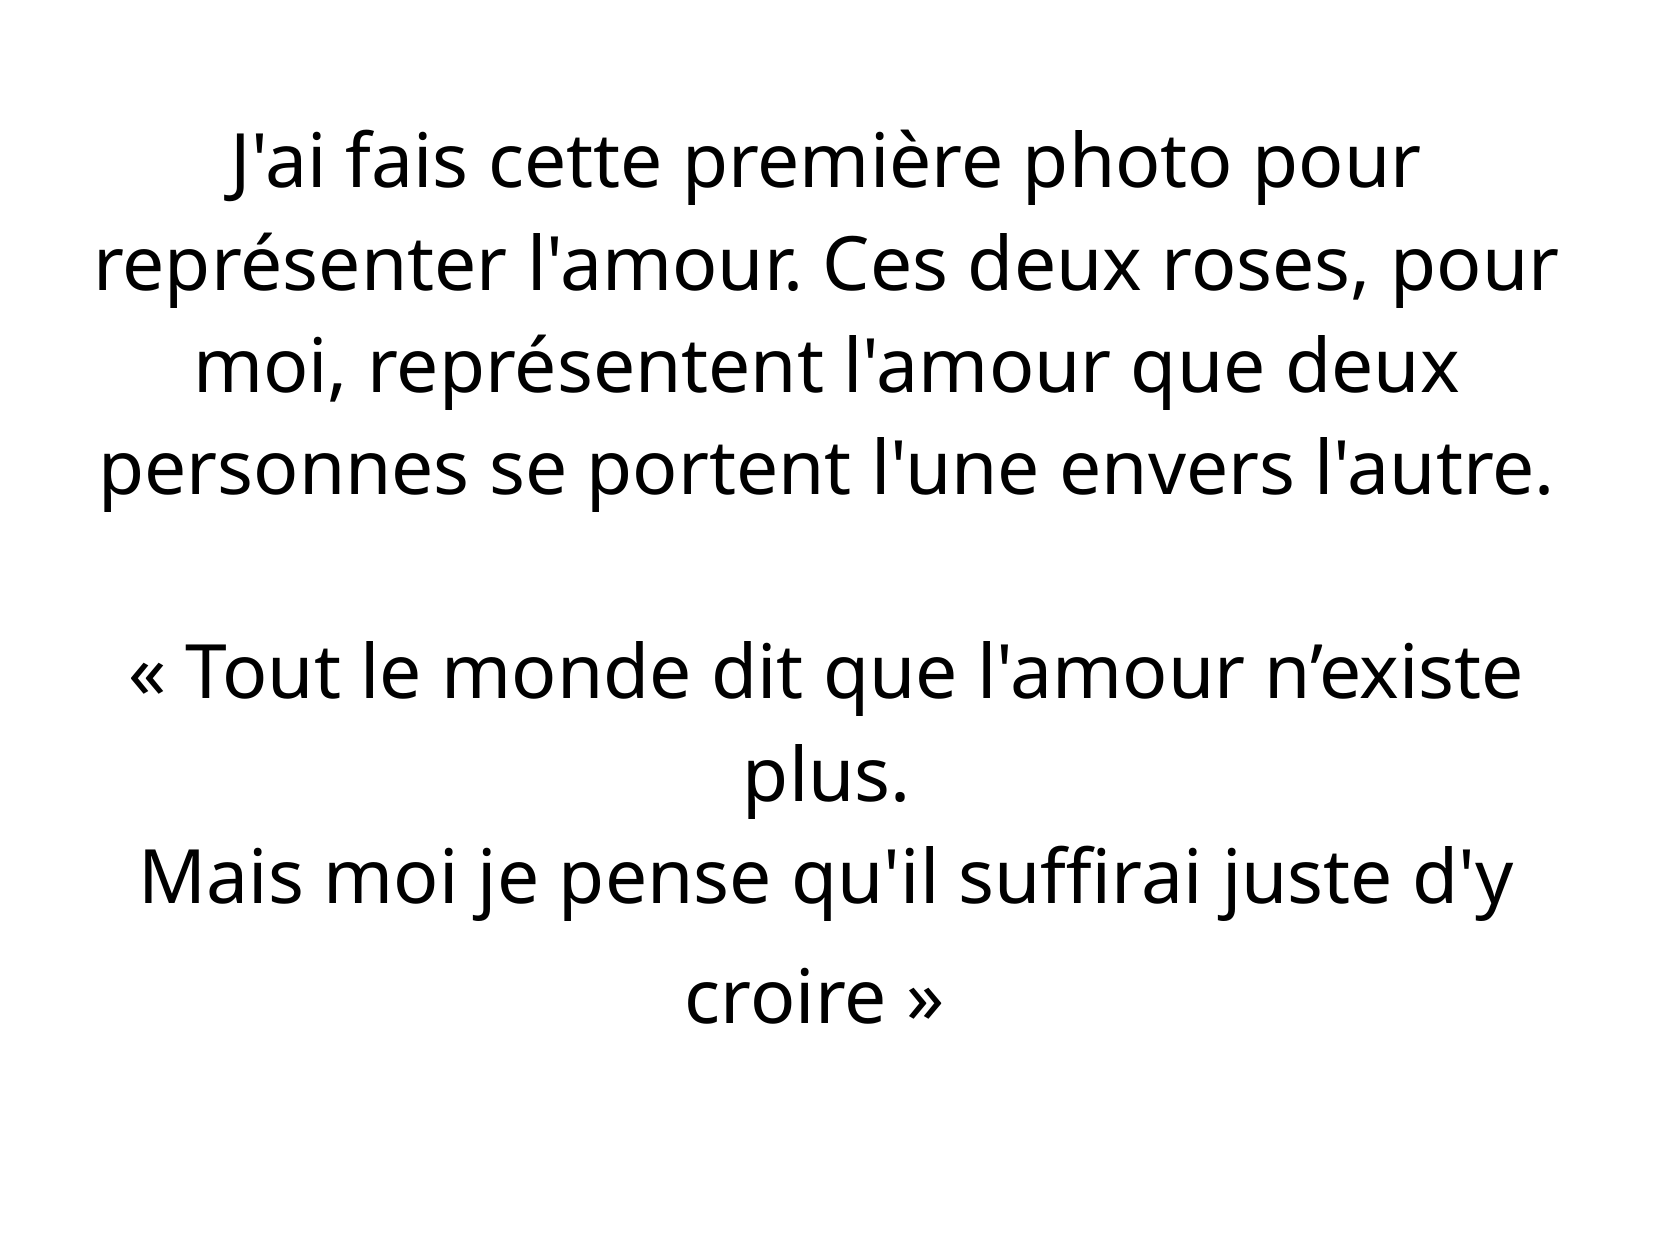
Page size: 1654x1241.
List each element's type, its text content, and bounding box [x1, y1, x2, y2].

subtitle J'ai fais cette première photo pour représenter l'amour. Ces deux roses, pour moi, représentent l'amour que deux personnes se portent l'une envers l'autre. « Tout le monde dit que l'amour n’existe plus. Mais moi je pense qu'il suffirai juste d'y croire » [82, 49, 1571, 1109]
